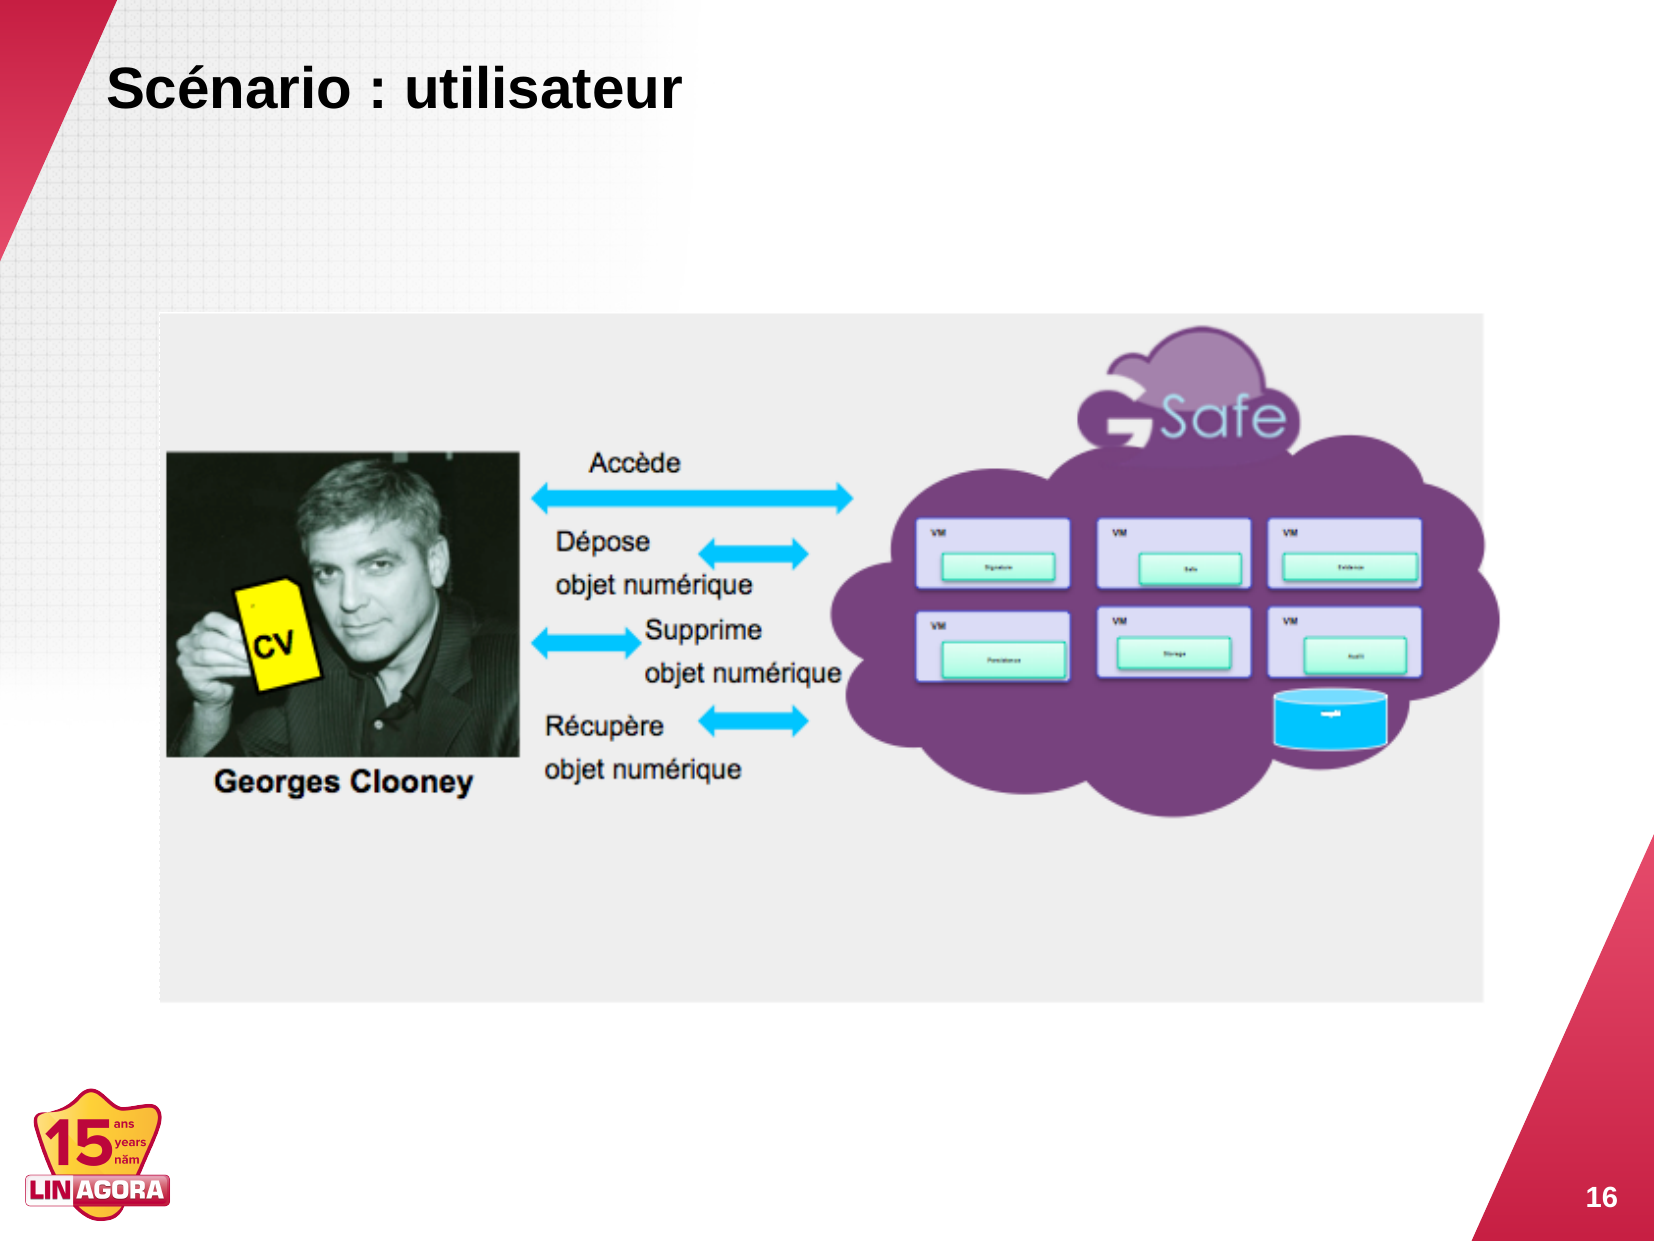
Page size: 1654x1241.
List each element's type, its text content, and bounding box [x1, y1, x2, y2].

picture [0, 28, 1506, 1012]
picture [23, 1080, 172, 1229]
title Scénario : utilisateur [106, 0, 1571, 178]
